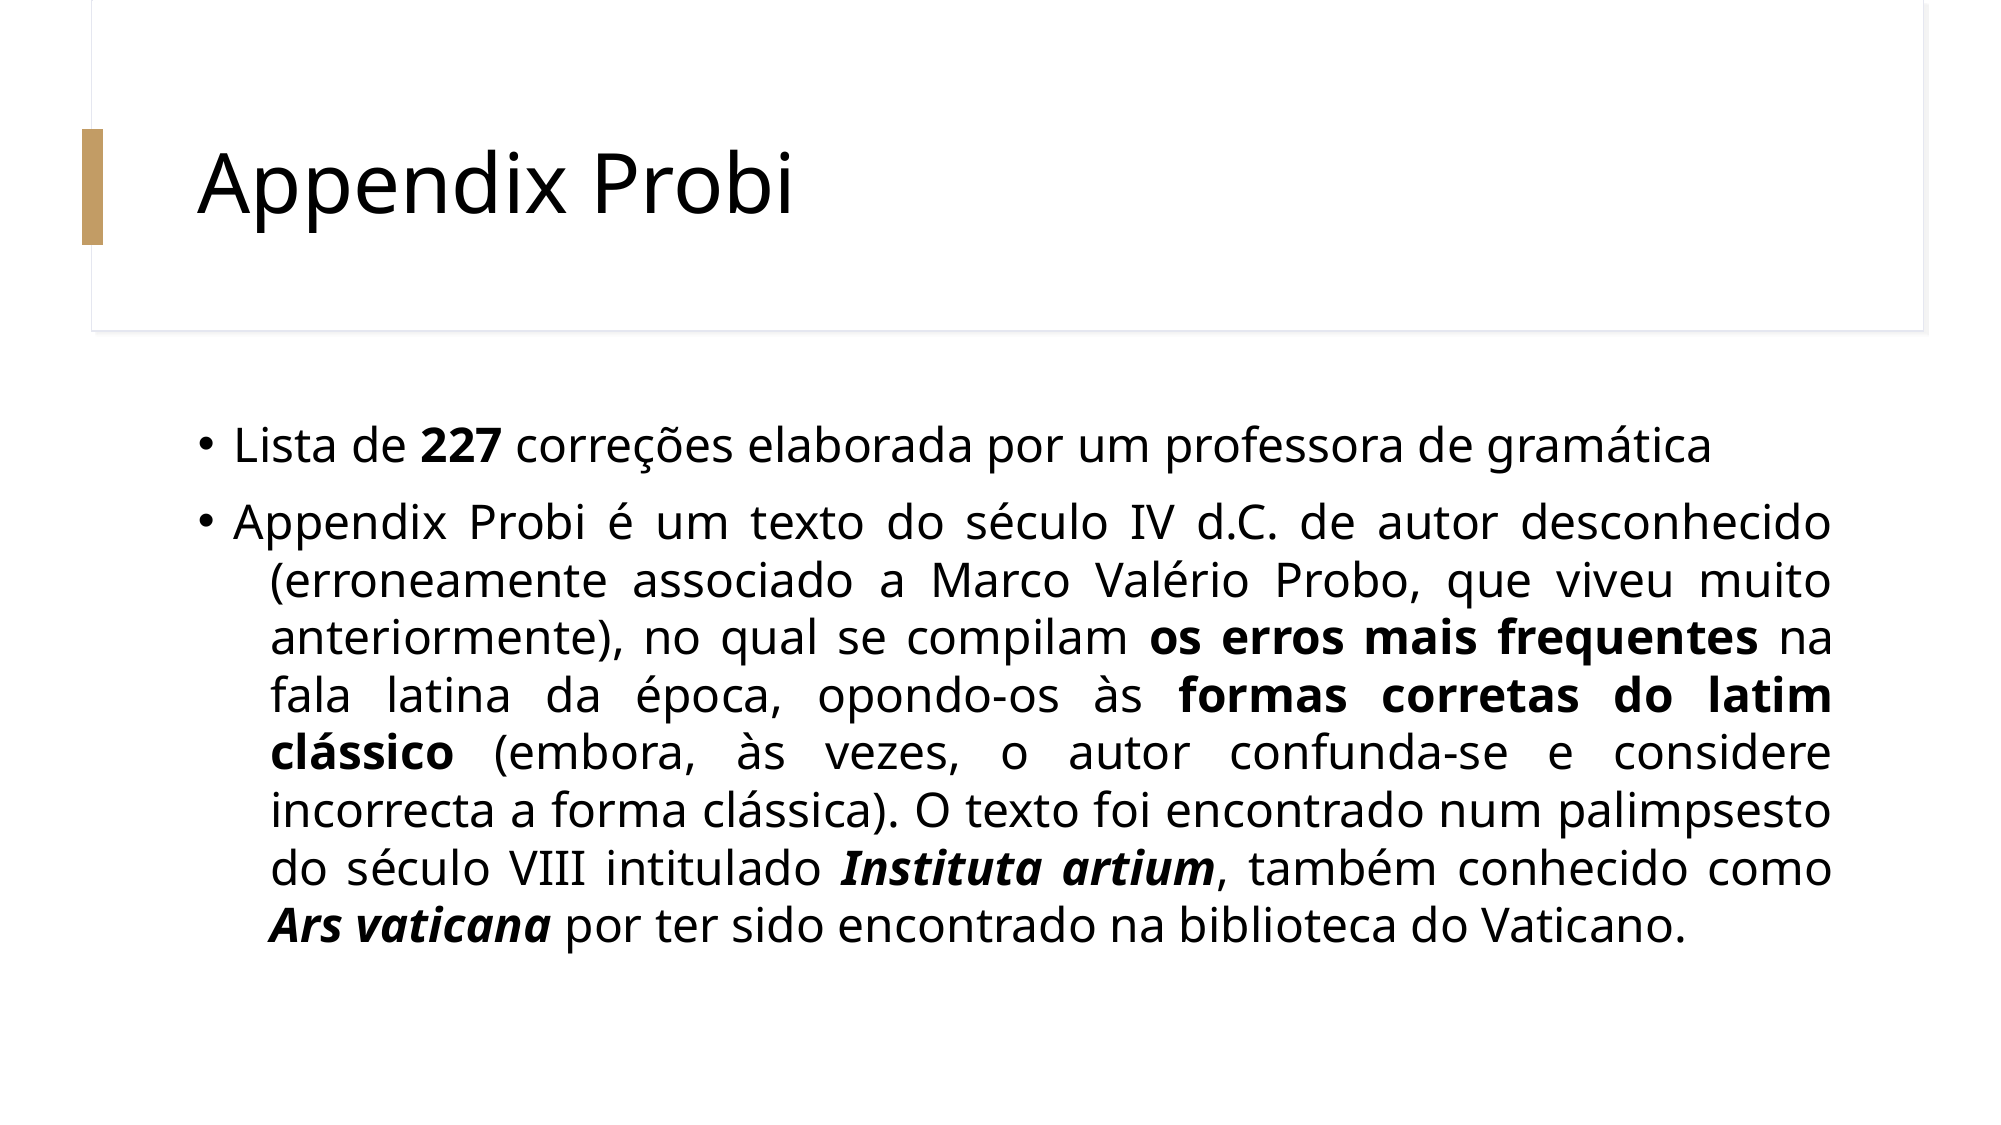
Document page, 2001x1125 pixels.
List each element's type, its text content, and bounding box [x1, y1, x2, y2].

title Appendix Probi [183, 90, 1852, 284]
list Lista de 227 correções elaborada por um professora de gramática Appendix Probi é um texto do século IV d.C. de autor desconhecido (erroneamente associado a Marco Valério Probo, que viveu muito anteriormente), no qual se compilam os erros mais frequentes na fala latina da época, opondo-os às formas corretas do latim clássico (embora, às vezes, o autor confunda-se e considere incorrecta a forma clássica). O texto foi encontrado num palimpsesto do século VIII intitulado Instituta artium, também conhecido como Ars vaticana por ter sido encontrado na biblioteca do Vaticano. [183, 406, 1852, 1013]
